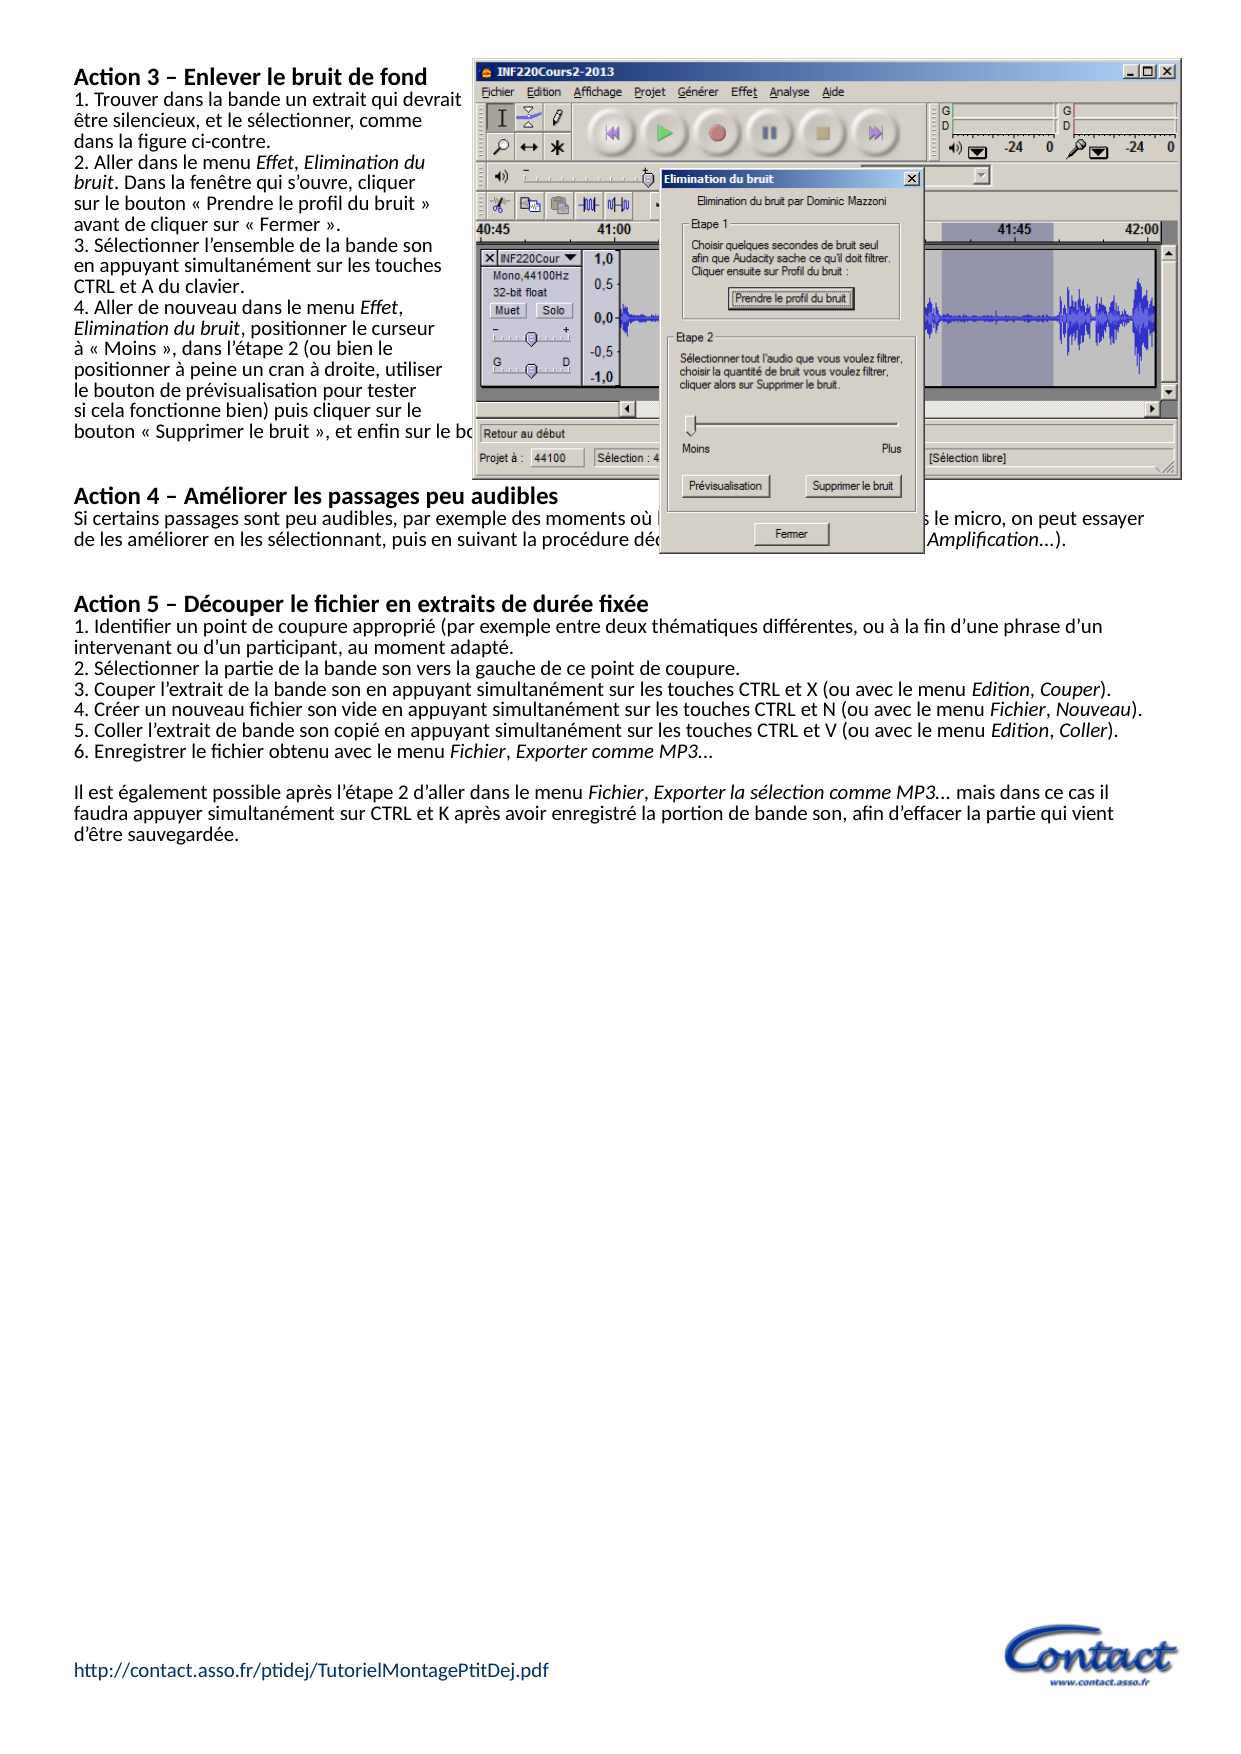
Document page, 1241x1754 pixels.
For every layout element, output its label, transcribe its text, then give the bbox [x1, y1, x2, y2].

text_box Action 3 – Enlever le bruit de fond 1. Trouver dans la bande un extrait qui devrait être silencieux, et le sélectionner, comme dans la figure ci-contre. 2. Aller dans le menu Effet, Elimination du bruit. Dans la fenêtre qui s’ouvre, cliquer sur le bouton « Prendre le profil du bruit » avant de cliquer sur « Fermer ». 3. Sélectionner l’ensemble de la bande son en appuyant simultanément sur les touches CTRL et A du clavier. 4. Aller de nouveau dans le menu Effet, Elimination du bruit, positionner le curseur à « Moins », dans l’étape 2 (ou bien le positionner à peine un cran à droite, utiliser le bouton de prévisualisation pour tester si cela fonctionne bien) puis cliquer sur le bouton « Supprimer le bruit », et enfin sur le bouton « Fermer ». Action 4 – Améliorer les passages peu audibles Si certains passages sont peu audibles, par exemple des moments où les participants s’expriment sans le micro, on peut essayer de les améliorer en les sélectionnant, puis en suivant la procédure décrite dans l’étape 2 (menu Effet, Amplification...). Action 5 – Découper le fichier en extraits de durée fixée 1. Identifier un point de coupure approprié (par exemple entre deux thématiques différentes, ou à la fin d’une phrase d’un intervenant ou d’un participant, au moment adapté. 2. Sélectionner la partie de la bande son vers la gauche de ce point de coupure. 3. Couper l’extrait de la bande son en appuyant simultanément sur les touches CTRL et X (ou avec le menu Edition, Couper). 4. Créer un nouveau fichier son vide en appuyant simultanément sur les touches CTRL et N (ou avec le menu Fichier, Nouveau). 5. Coller l’extrait de bande son copié en appuyant simultanément sur les touches CTRL et V (ou avec le menu Edition, Coller). 6. Enregistrer le fichier obtenu avec le menu Fichier, Exporter comme MP3... Il est également possible après l’étape 2 d’aller dans le menu Fichier, Exporter la sélection comme MP3... mais dans ce cas il faudra appuyer simultanément sur CTRL et K après avoir enregistré la portion de bande son, afin d’effacer la partie qui vient d’être sauvegardée. [59, 59, 1182, 1025]
picture [472, 58, 1182, 554]
picture [1003, 1618, 1182, 1698]
text_box http://contact.asso.fr/ptidej/TutorielMontagePtitDej.pdf [59, 1654, 970, 1695]
